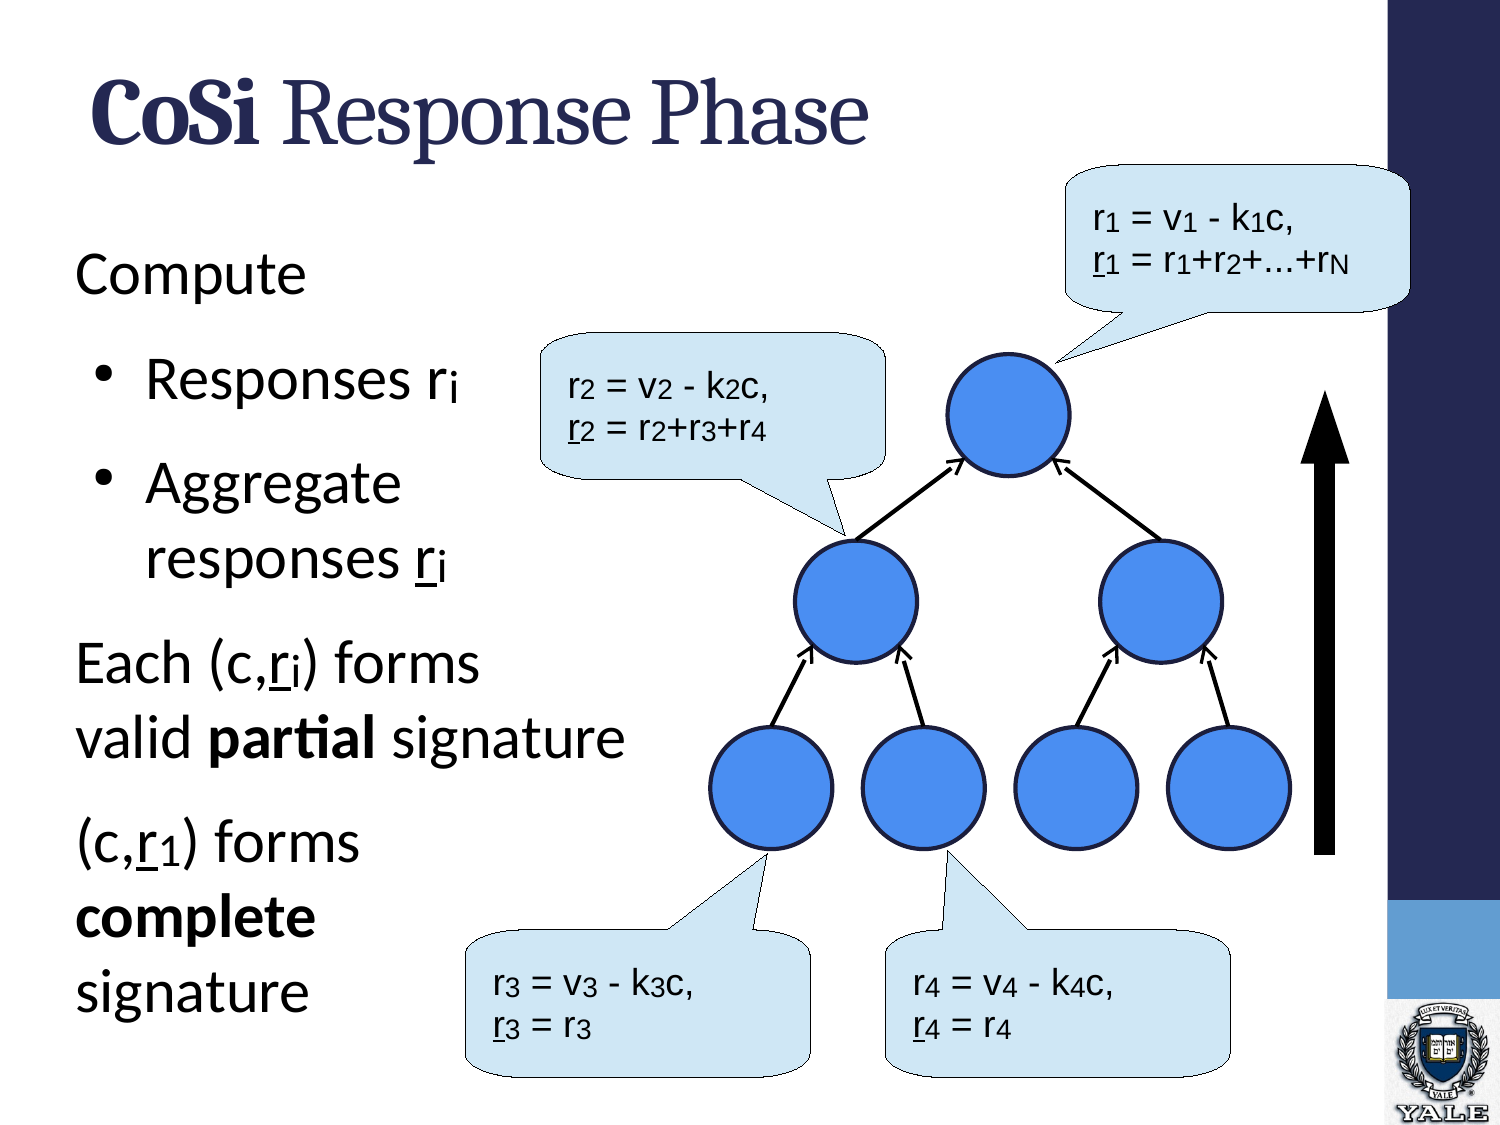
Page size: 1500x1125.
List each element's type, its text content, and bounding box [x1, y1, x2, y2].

text_box r2 = v2 - k2c, r2 = r2+r3+r4 [540, 332, 886, 536]
text_box [862, 727, 985, 850]
text_box r4 = v4 - k4c, r4 = r4 [885, 850, 1231, 1078]
text_box [710, 727, 833, 850]
text_box r1 = v1 - k1c, r1 = r1+r2+...+rN [1055, 164, 1411, 364]
text_box [1100, 540, 1223, 663]
picture [1384, 999, 1500, 1125]
text_box [947, 354, 1070, 477]
title CoSi Response Phase [75, 12, 1325, 200]
text_box [1167, 727, 1291, 850]
text_box [1015, 727, 1138, 850]
list Compute Responses ri Aggregate responses ri Each (c,ri) forms valid partial signature (c,r1) forms complete signature [75, 232, 1325, 1096]
text_box [795, 540, 918, 663]
